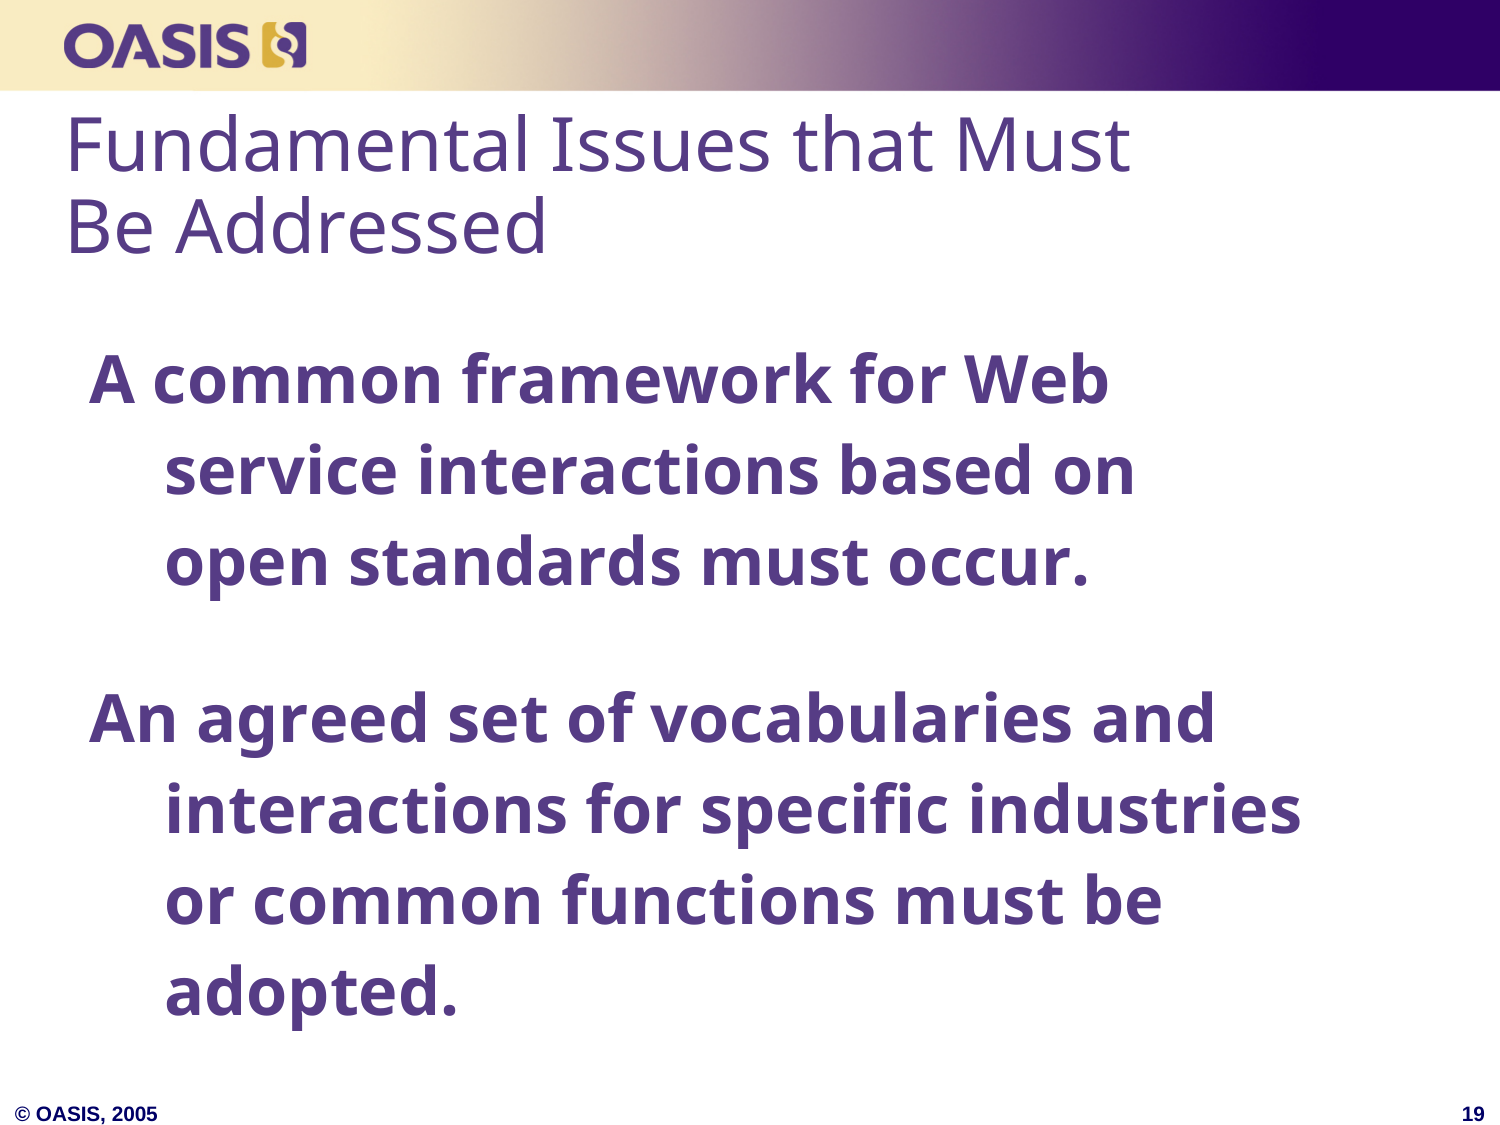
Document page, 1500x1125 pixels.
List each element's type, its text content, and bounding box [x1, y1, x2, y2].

picture [0, 0, 1500, 1125]
title Fundamental Issues that Must Be Addressed [49, 115, 1162, 278]
list A common framework for Web service interactions based on open standards must occur. An agreed set of vocabularies and interactions for specific industries or common functions must be adopted. [74, 324, 1325, 1013]
